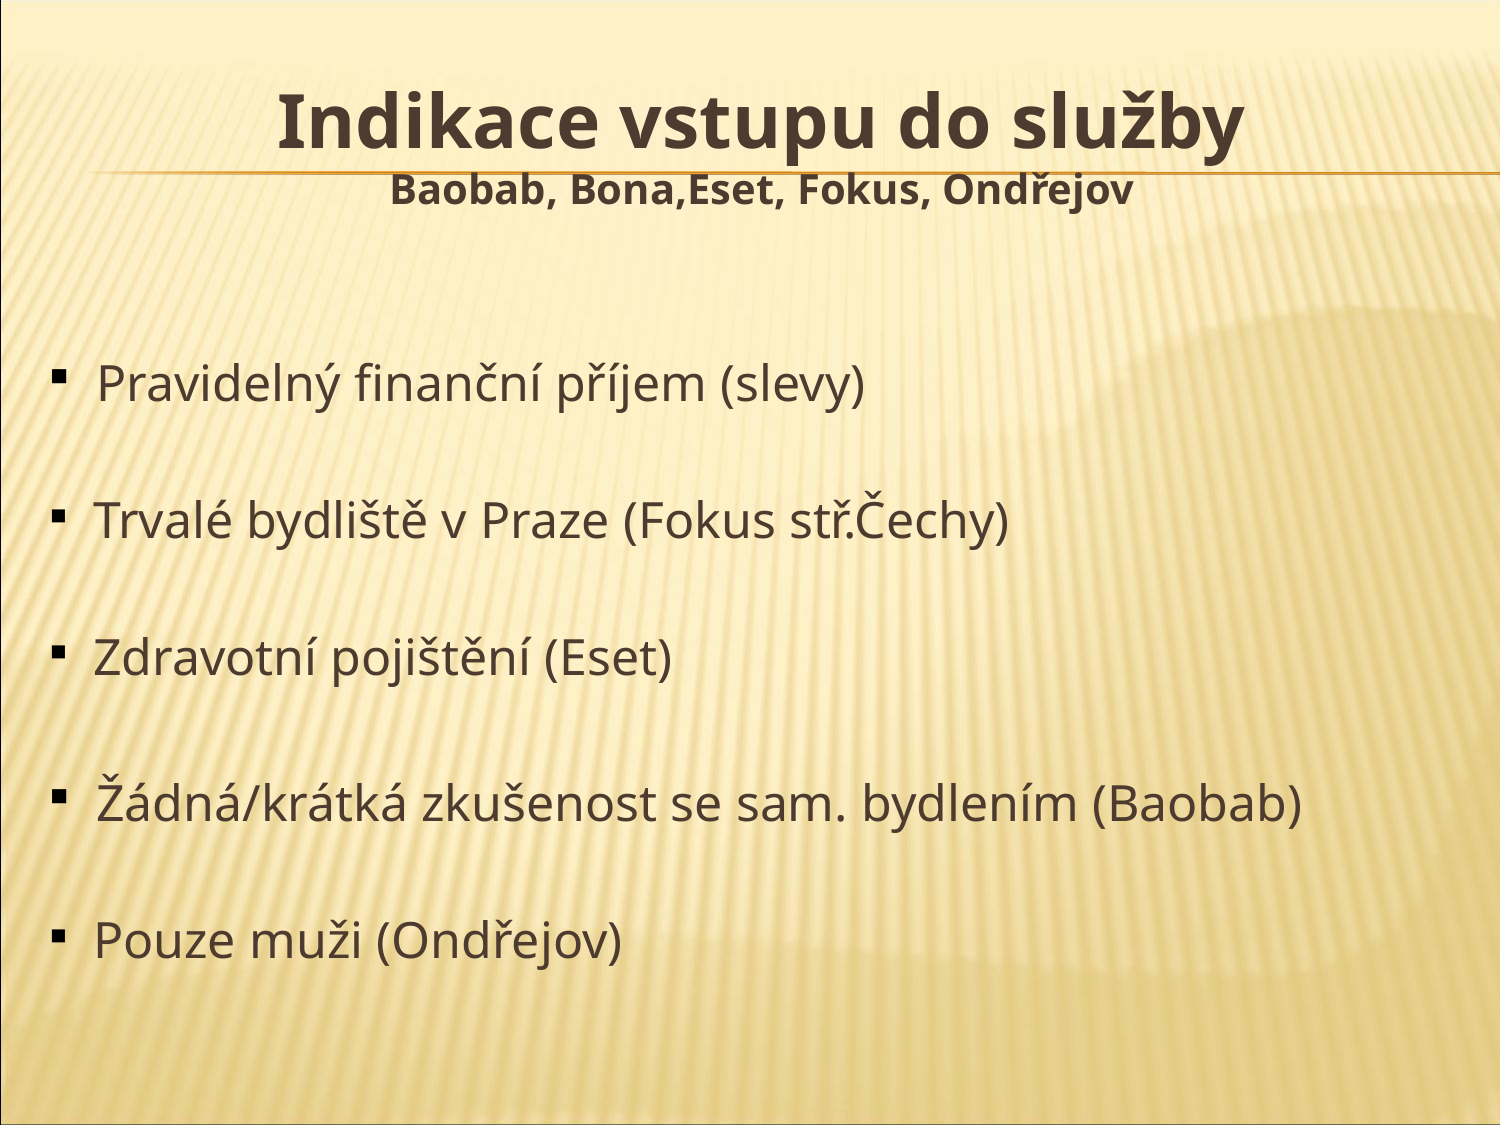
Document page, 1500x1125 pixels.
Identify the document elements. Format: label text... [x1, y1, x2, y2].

subtitle Pravidelný finanční příjem (slevy) Trvalé bydliště v Praze (Fokus stř.Čechy) Zdravotní pojištění (Eset) Žádná/krátká zkušenost se sam. bydlením (Baobab) Pouze muži (Ondřejov) [50, 262, 1474, 990]
title Indikace vstupu do služby Baobab, Bona,Eset, Fokus, Ondřejov [50, 65, 1474, 221]
